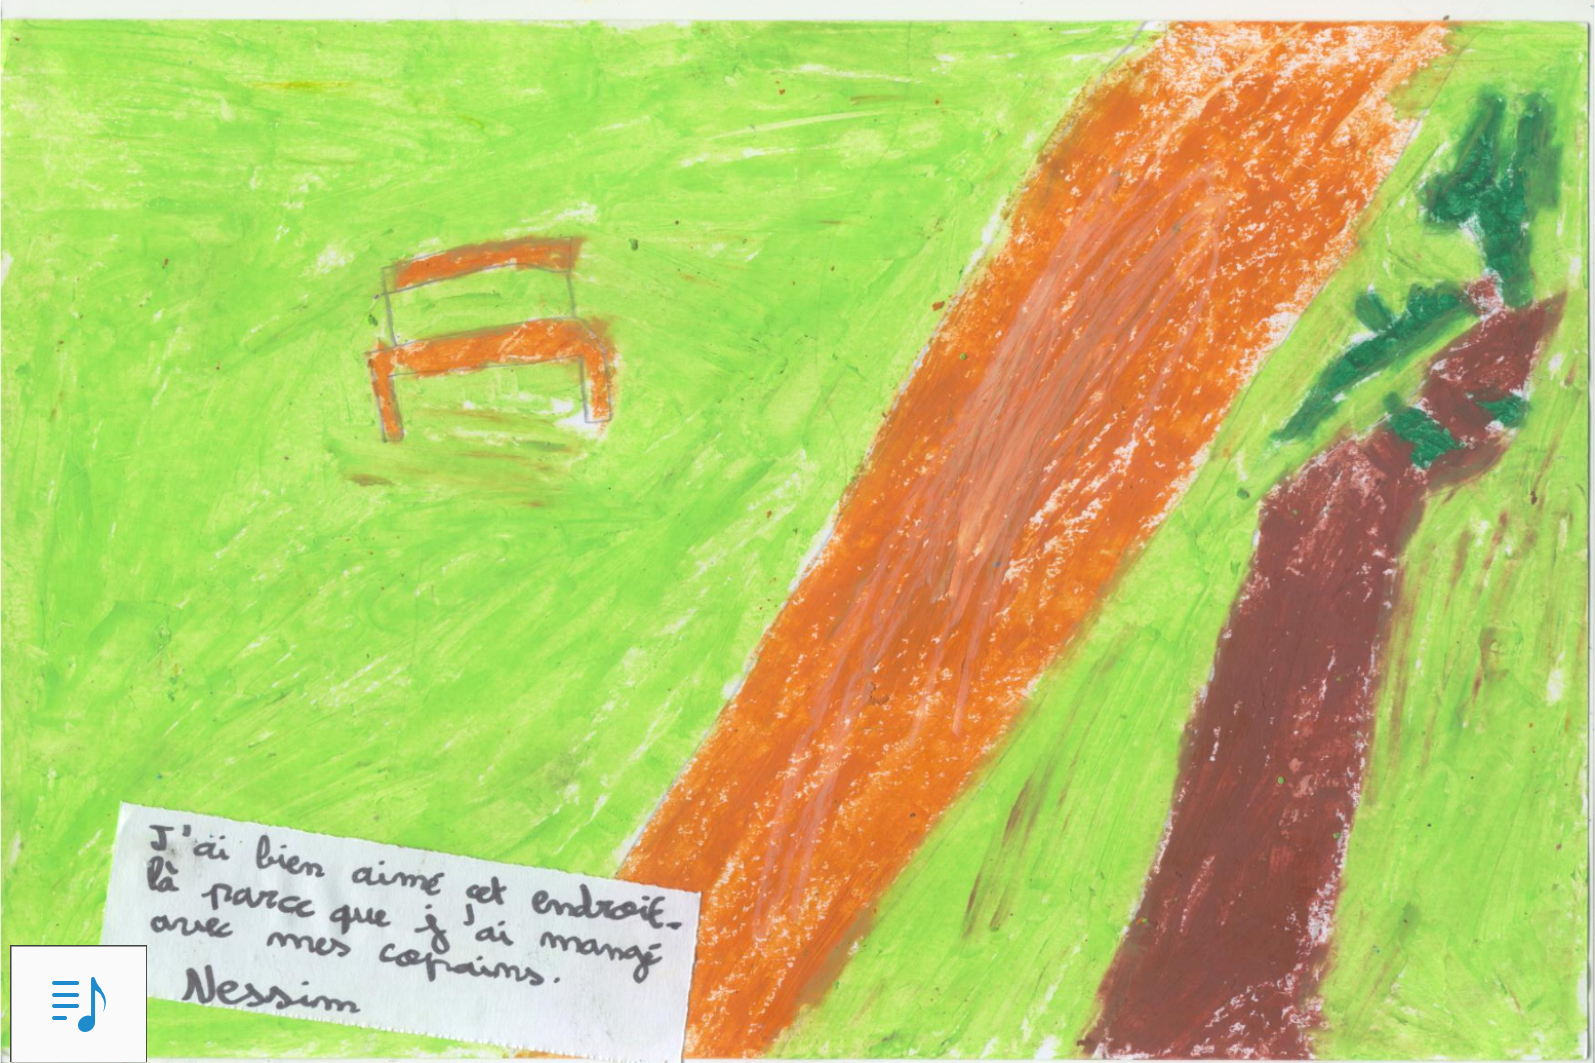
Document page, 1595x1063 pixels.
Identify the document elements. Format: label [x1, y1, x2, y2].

picture [0, 0, 1595, 1063]
text_box [9, 944, 148, 1063]
